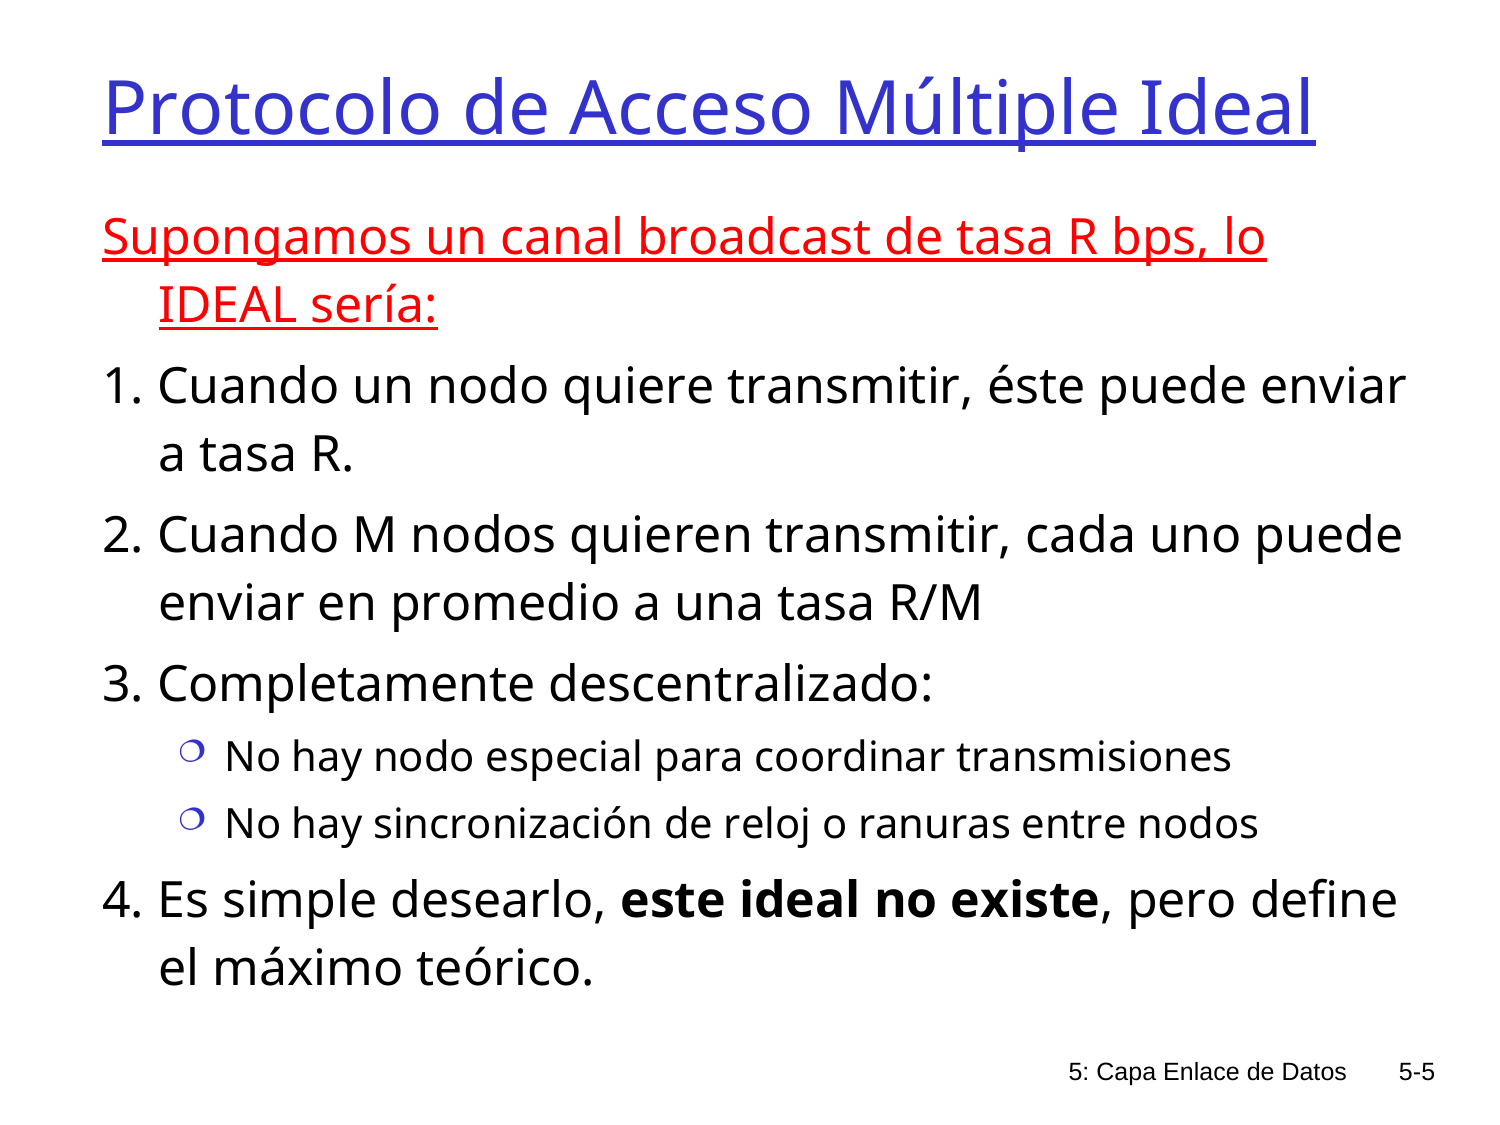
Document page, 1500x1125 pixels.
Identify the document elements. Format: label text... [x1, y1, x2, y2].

title Protocolo de Acceso Múltiple Ideal [87, 15, 1426, 193]
list Supongamos un canal broadcast de tasa R bps, lo IDEAL sería: 1. Cuando un nodo quiere transmitir, éste puede enviar a tasa R. 2. Cuando M nodos quieren transmitir, cada uno puede enviar en promedio a una tasa R/M 3. Completamente descentralizado: No hay nodo especial para coordinar transmisiones No hay sincronización de reloj o ranuras entre nodos 4. Es simple desearlo, este ideal no existe, pero define el máximo teórico. [87, 193, 1426, 1027]
